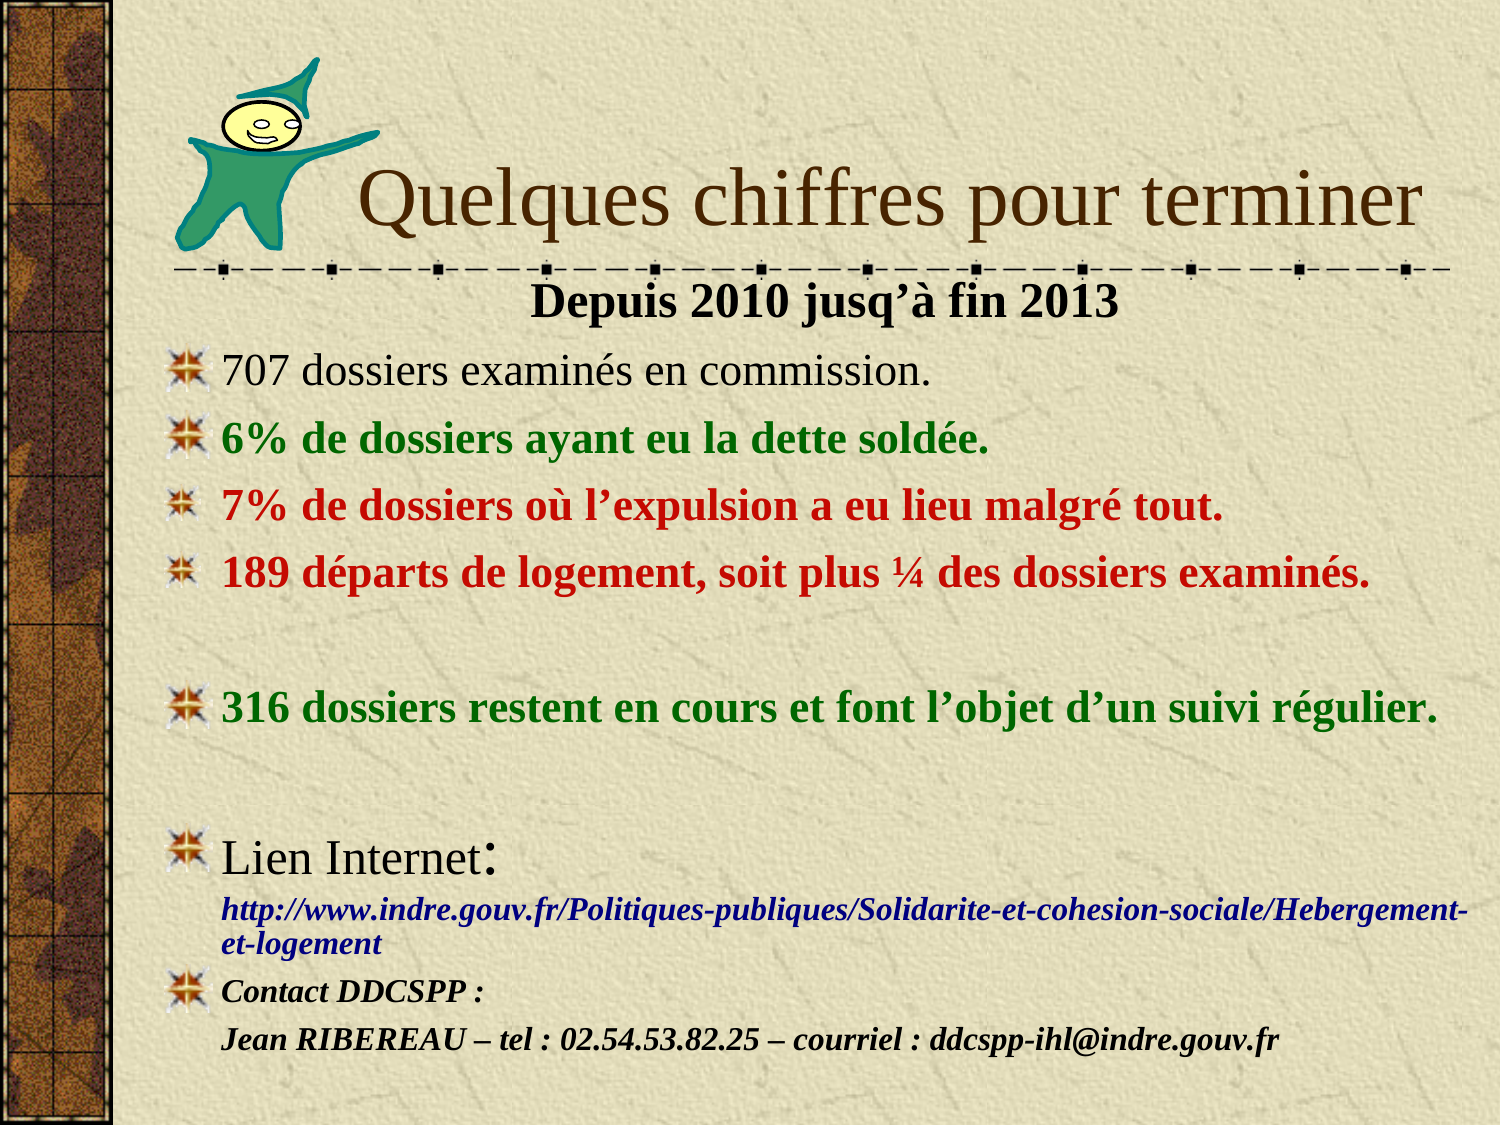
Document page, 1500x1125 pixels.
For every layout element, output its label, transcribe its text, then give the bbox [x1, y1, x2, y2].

text_box [238, 59, 318, 118]
text_box [223, 101, 301, 151]
title Quelques chiffres pour terminer [342, 62, 1450, 250]
picture [0, 0, 1500, 1125]
list Depuis 2010 jusq’à fin 2013 707 dossiers examinés en commission. 6% de dossiers ayant eu la dette soldée. 7% de dossiers où l’expulsion a eu lieu malgré tout. 189 départs de logement, soit plus ¼ des dossiers examinés. 316 dossiers restent en cours et font l’objet d’un suivi régulier. Lien Internet:http://www.indre.gouv.fr/Politiques-publiques/Solidarite-et-cohesion-sociale/Hebergement-et-logement Contact DDCSPP : Jean RIBEREAU – tel : 02.54.53.82.25 – courriel : ddcspp-ihl@indre.gouv.fr [150, 259, 1500, 1060]
text_box [177, 132, 379, 250]
